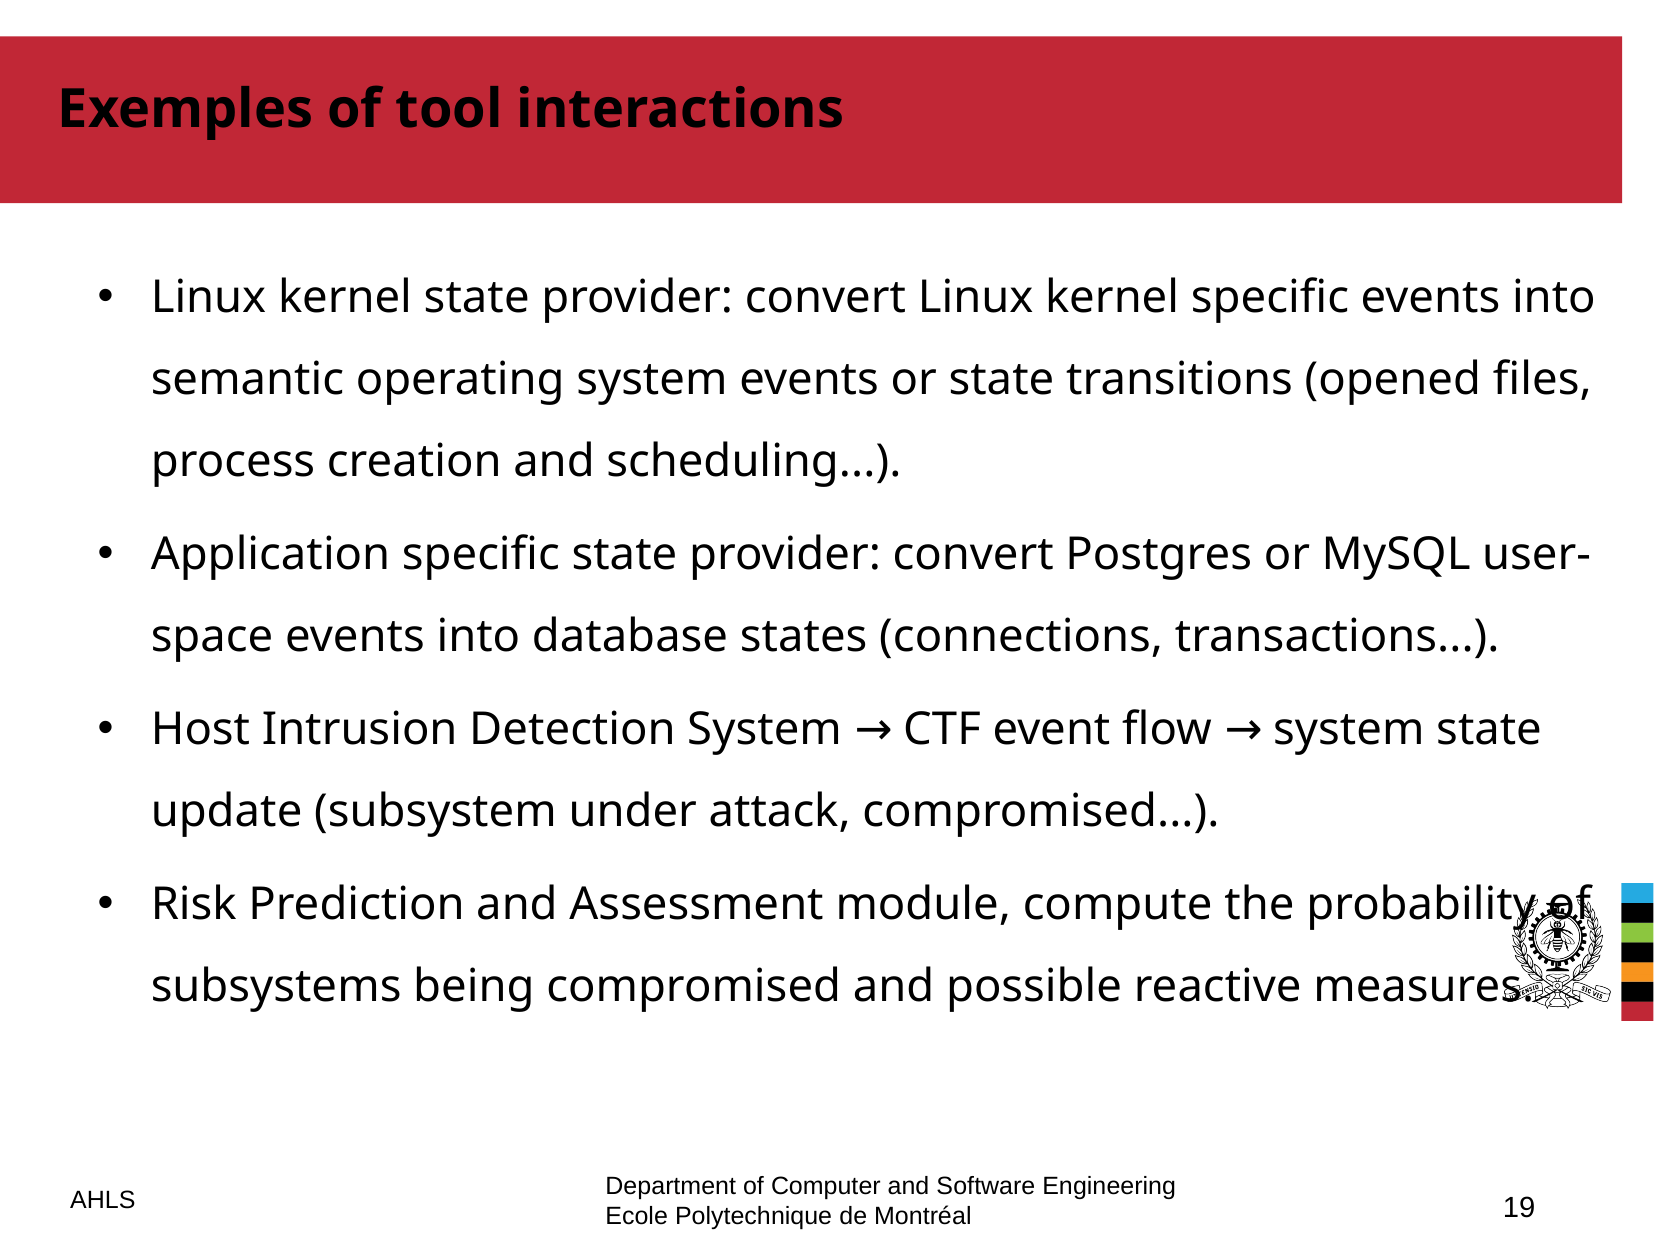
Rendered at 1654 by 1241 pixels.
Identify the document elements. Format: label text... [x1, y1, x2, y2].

title Exemples of tool interactions [23, 22, 1421, 189]
picture [1615, 883, 1654, 1021]
list Linux kernel state provider: convert Linux kernel specific events into semantic operating system events or state transitions (opened files, process creation and scheduling...). Application specific state provider: convert Postgres or MySQL user-space events into database states (connections, transactions...). Host Intrusion Detection System → CTF event flow → system state update (subsystem under attack, compromised...). Risk Prediction and Assessment module, compute the probability of subsystems being compromised and possible reactive measures. [82, 232, 1615, 1163]
